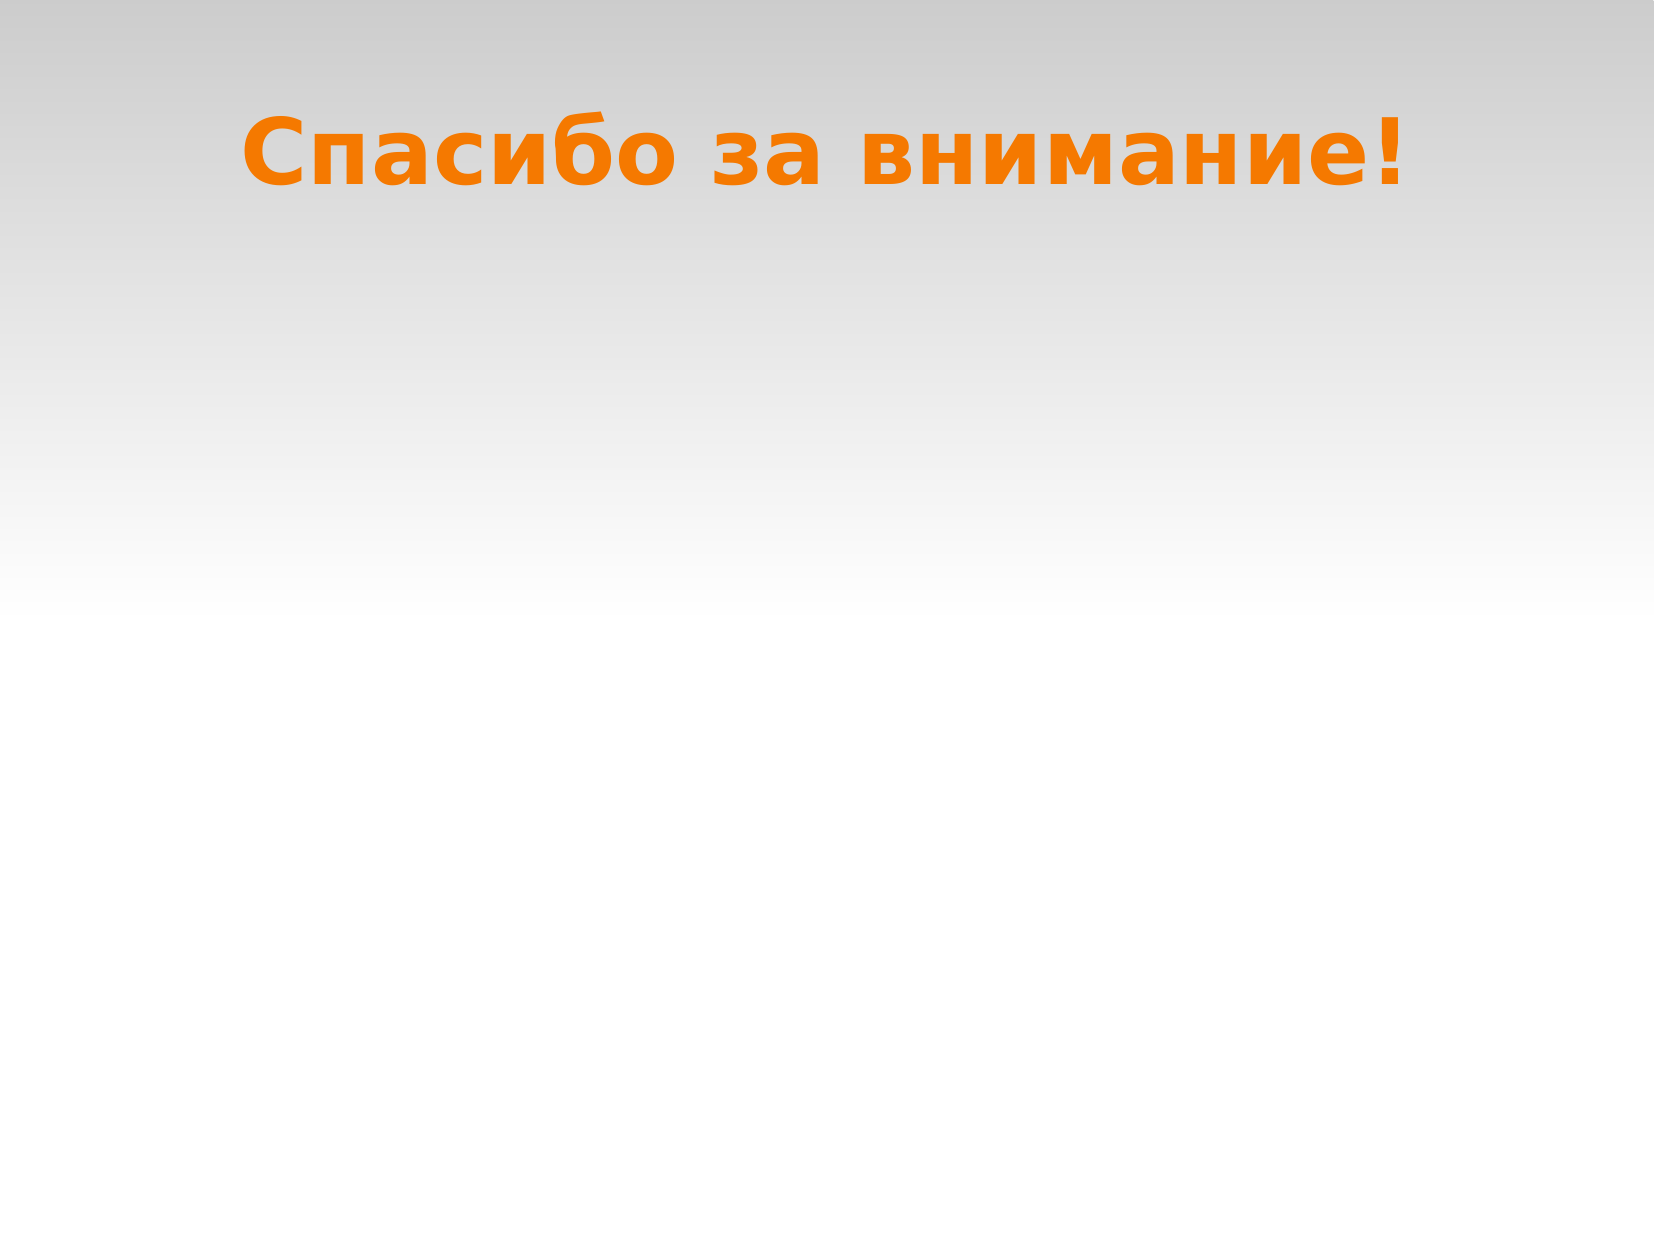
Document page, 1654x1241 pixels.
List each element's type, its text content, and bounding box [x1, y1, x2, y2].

title Спасибо за внимание! [82, 56, 1571, 250]
